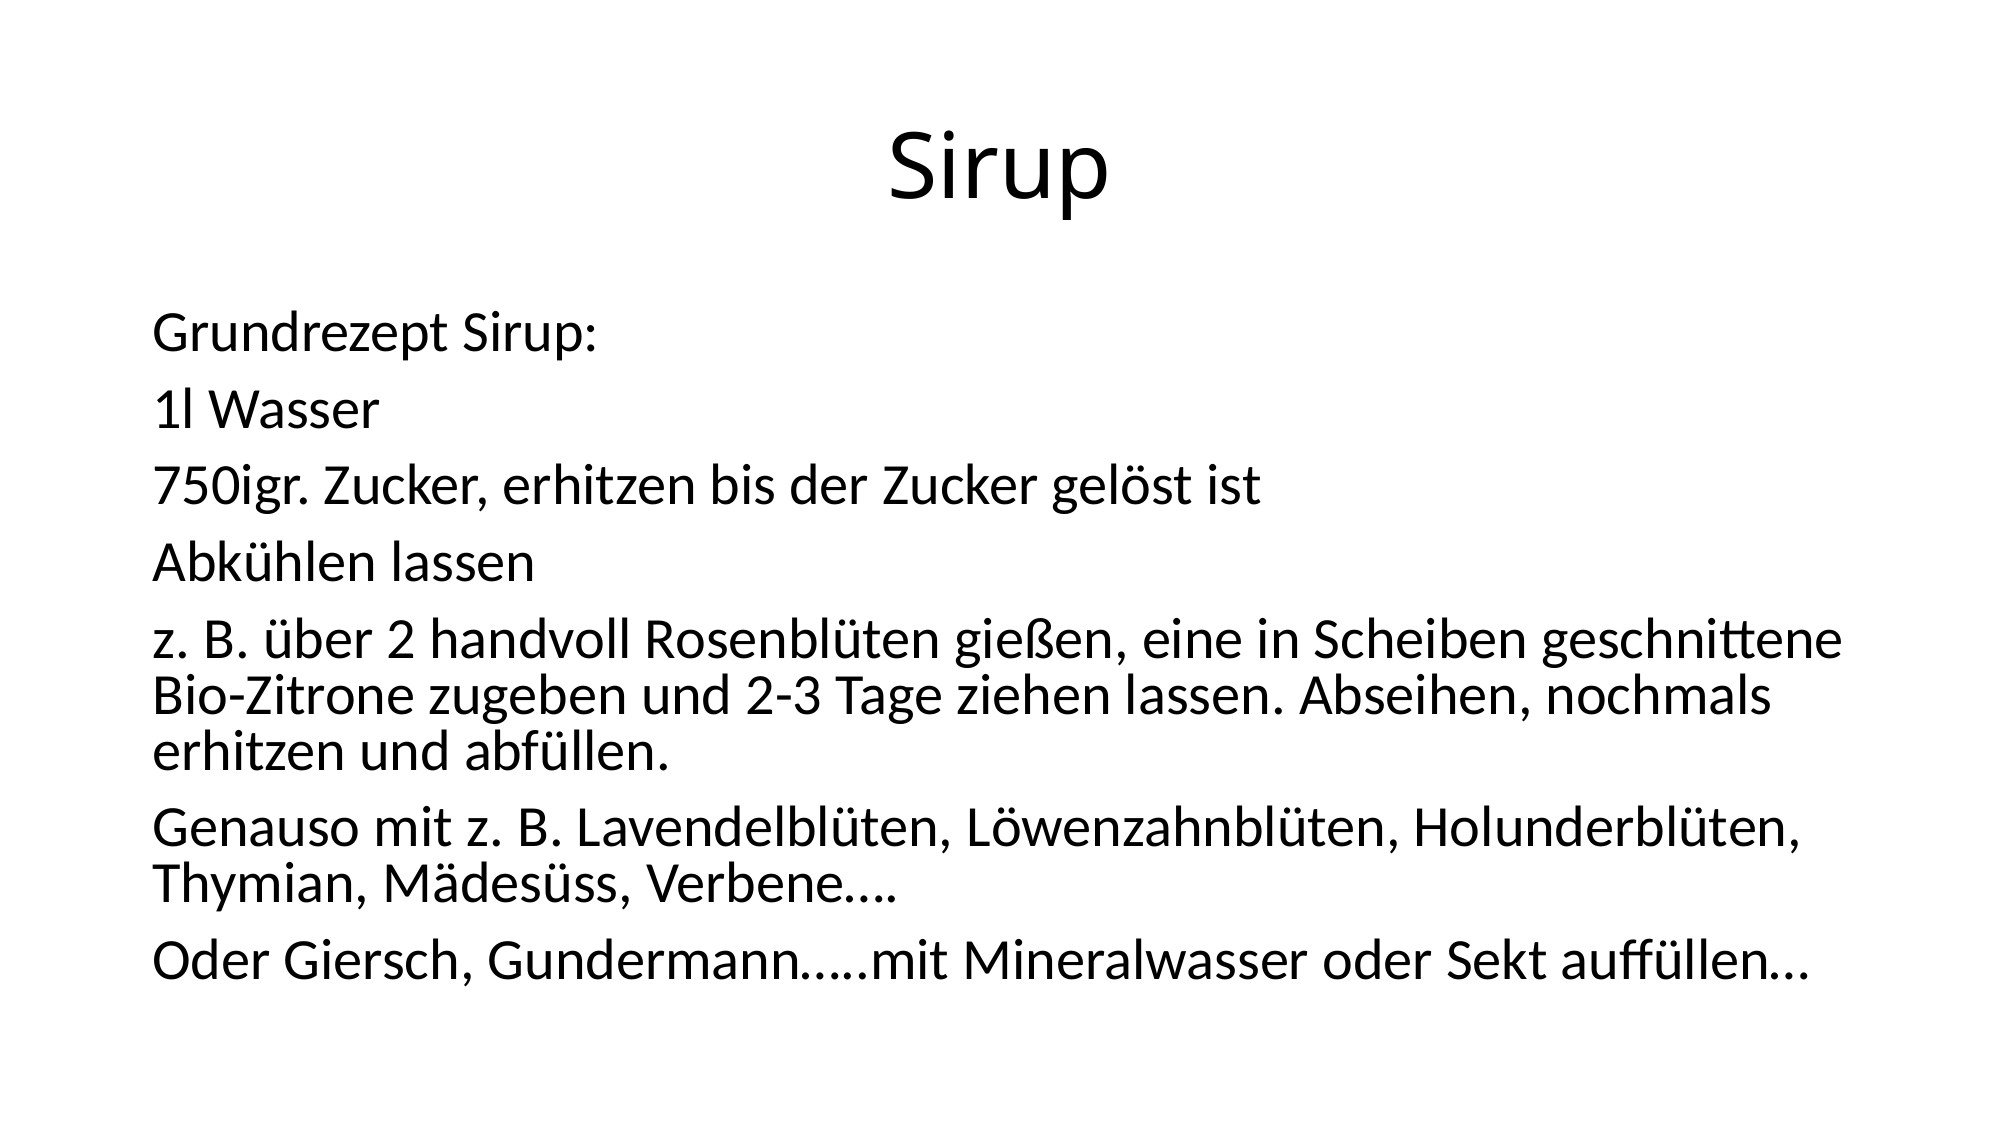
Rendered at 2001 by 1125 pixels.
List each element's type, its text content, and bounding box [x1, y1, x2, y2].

title Sirup [137, 59, 1863, 278]
list Grundrezept Sirup: 1l Wasser 750igr. Zucker, erhitzen bis der Zucker gelöst ist Abkühlen lassen z. B. über 2 handvoll Rosenblüten gießen, eine in Scheiben geschnittene Bio-Zitrone zugeben und 2-3 Tage ziehen lassen. Abseihen, nochmals erhitzen und abfüllen. Genauso mit z. B. Lavendelblüten, Löwenzahnblüten, Holunderblüten, Thymian, Mädesüss, Verbene…. Oder Giersch, Gundermann…..mit Mineralwasser oder Sekt auffüllen… [137, 299, 1863, 1014]
